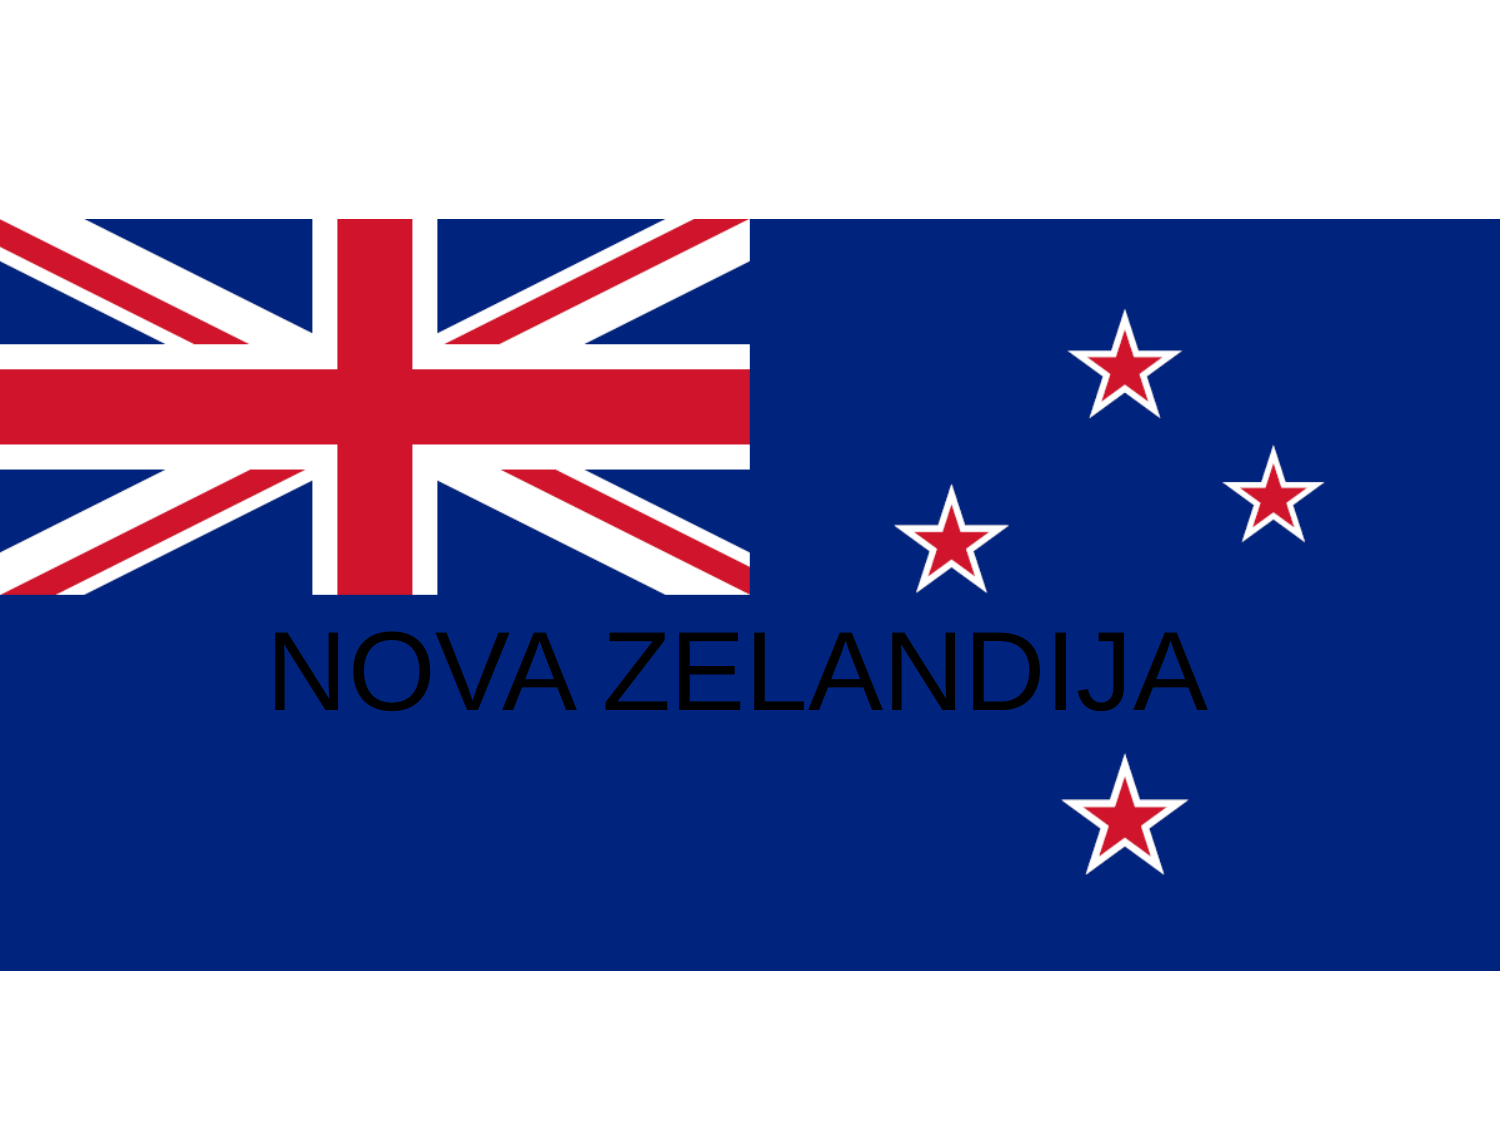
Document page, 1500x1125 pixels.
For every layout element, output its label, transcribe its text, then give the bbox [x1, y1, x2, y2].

picture [0, 219, 1500, 971]
title NOVA ZELANDIJA [100, 479, 1376, 851]
